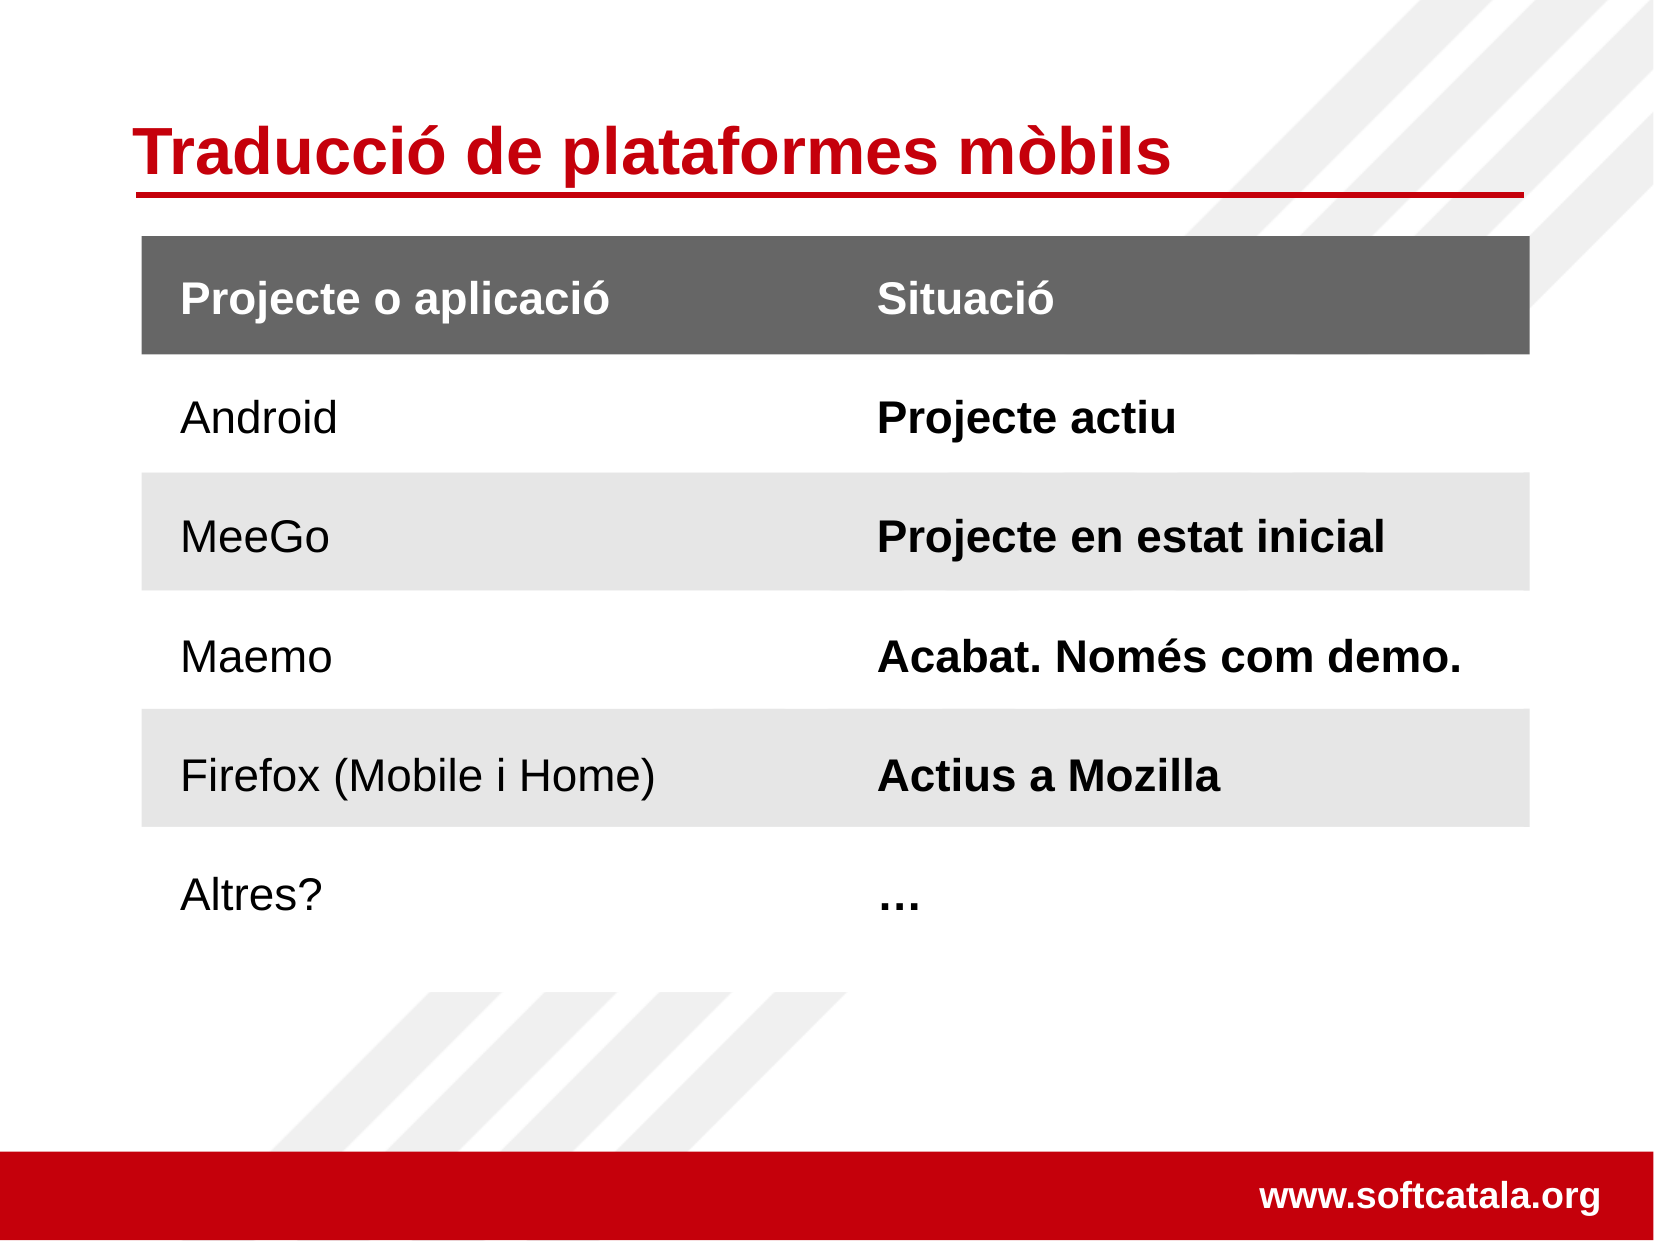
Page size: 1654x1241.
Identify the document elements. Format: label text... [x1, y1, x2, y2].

text_box www.softcatala.org [0, 1151, 1654, 1241]
text_box [1524, 472, 1530, 591]
text_box [1524, 708, 1530, 827]
text_box Situació Projecte actiu Projecte en estat inicial Acabat. Només com demo. Actius a Mozilla … [862, 265, 1524, 945]
text_box [135, 236, 1530, 993]
text_box Projecte o aplicació Android MeeGo Maemo Firefox (Mobile i Home) Altres? [165, 265, 827, 945]
picture [0, 0, 1654, 1151]
text_box Traducció de plataformes mòbils [118, 106, 1501, 197]
